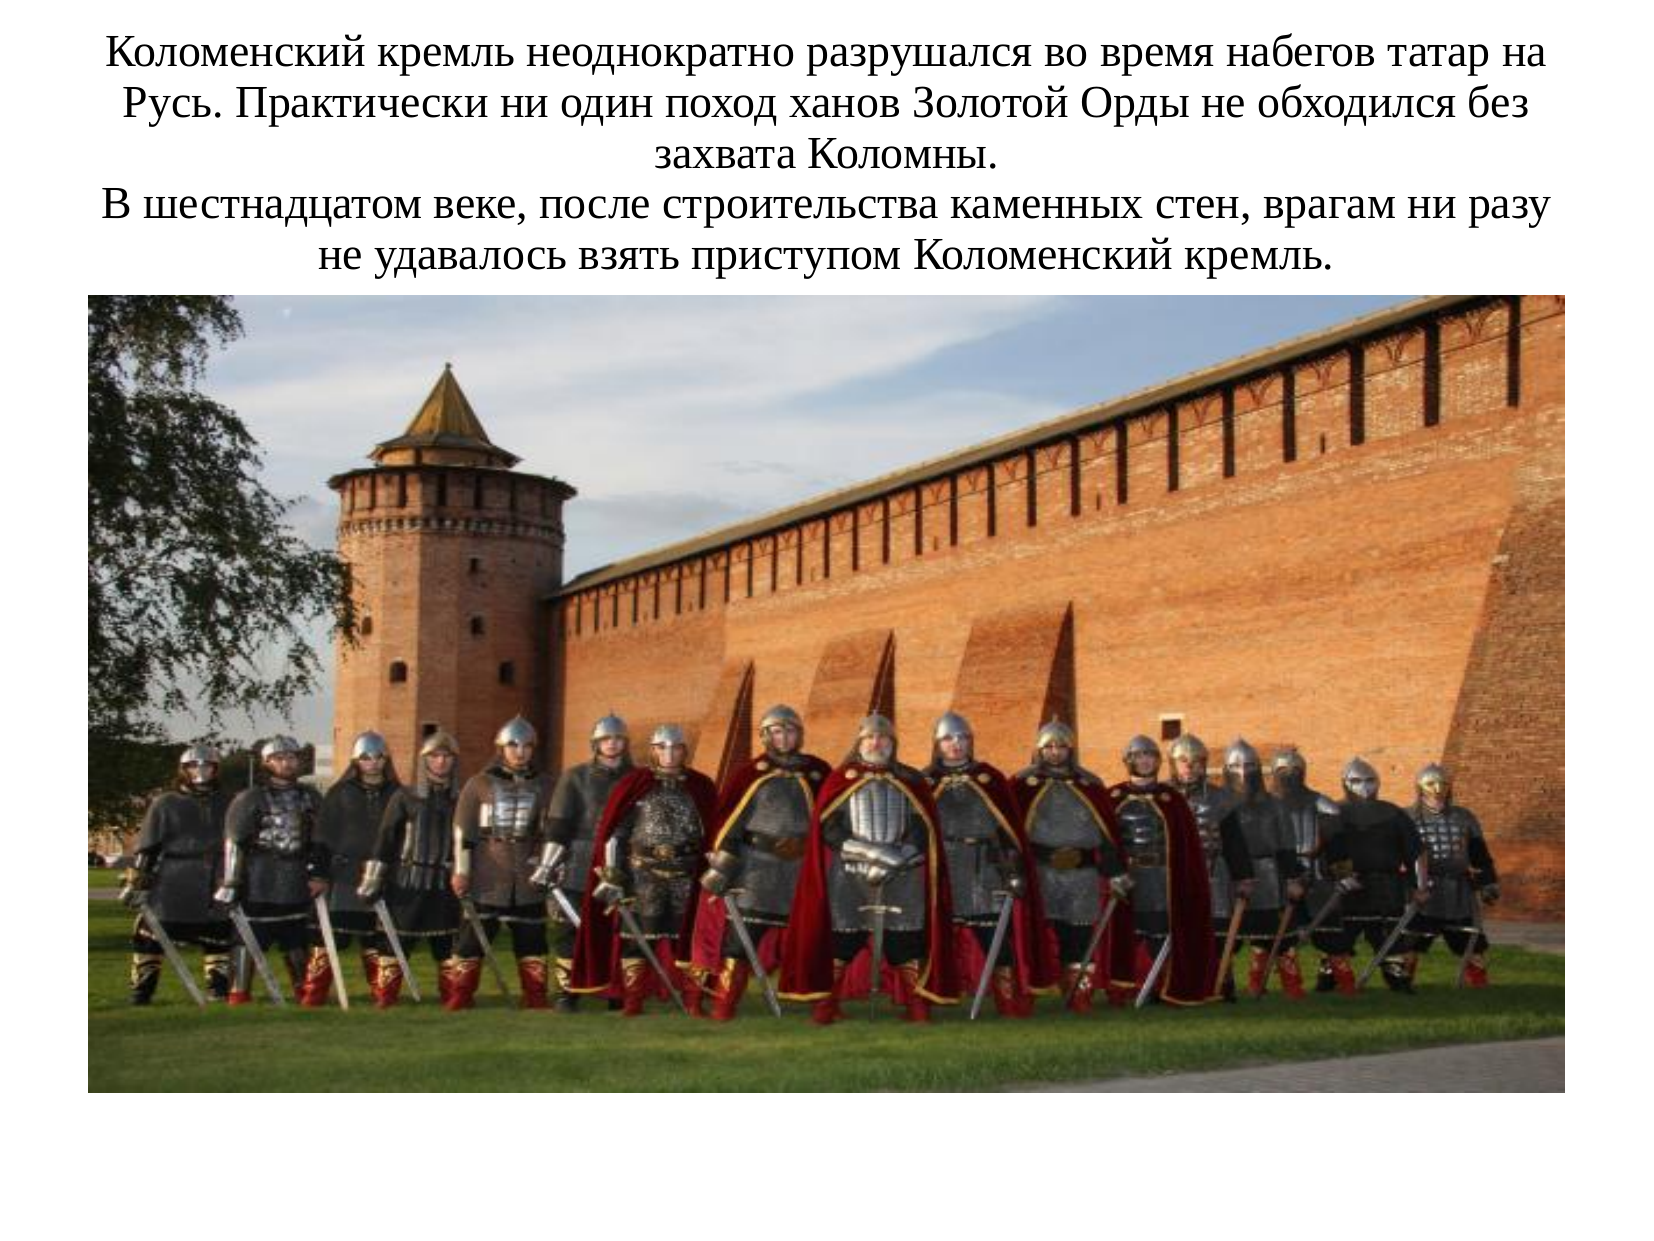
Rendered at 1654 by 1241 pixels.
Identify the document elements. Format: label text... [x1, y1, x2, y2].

picture [88, 295, 1565, 1093]
title Коломенский кремль неоднократно разрушался во время набегов татар на Русь. Практически ни один поход ханов Золотой Орды не обходился без захвата Коломны. В шестнадцатом веке, после строительства каменных стен, врагам ни разу не удавалось взять приступом Коломенский кремль. [82, 25, 1571, 281]
